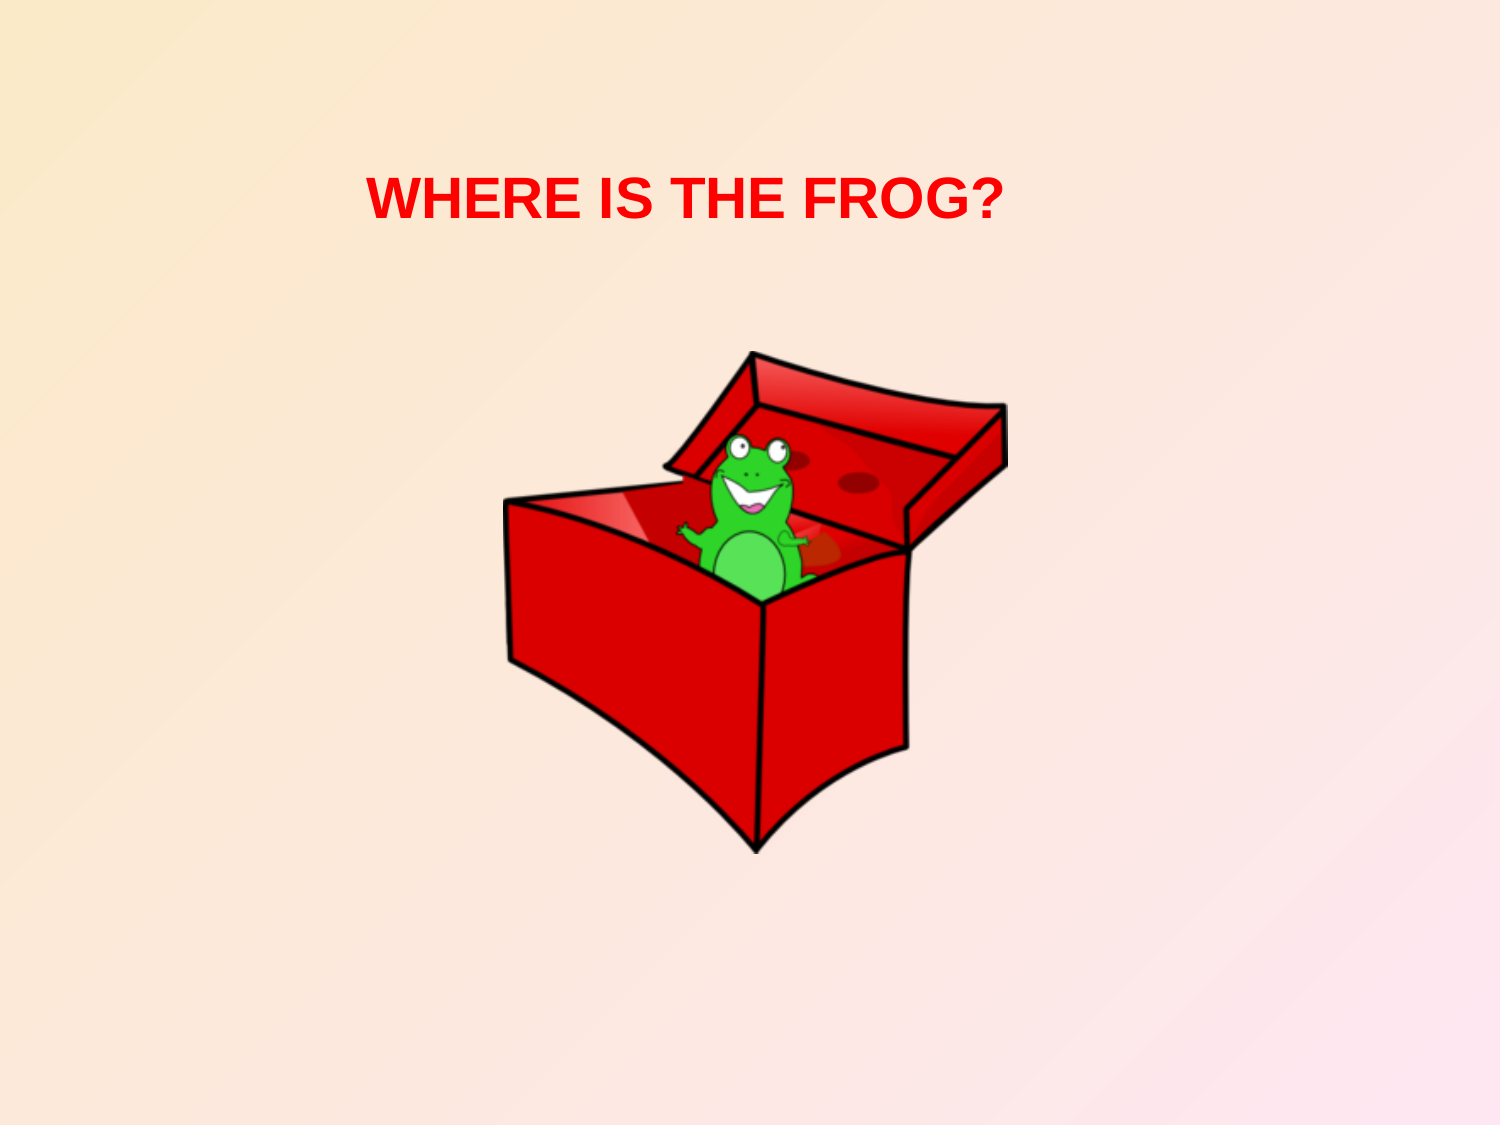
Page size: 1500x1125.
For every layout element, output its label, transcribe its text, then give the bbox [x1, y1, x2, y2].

text_box WHERE IS THE FROG? [351, 152, 1196, 238]
picture [503, 351, 1008, 854]
